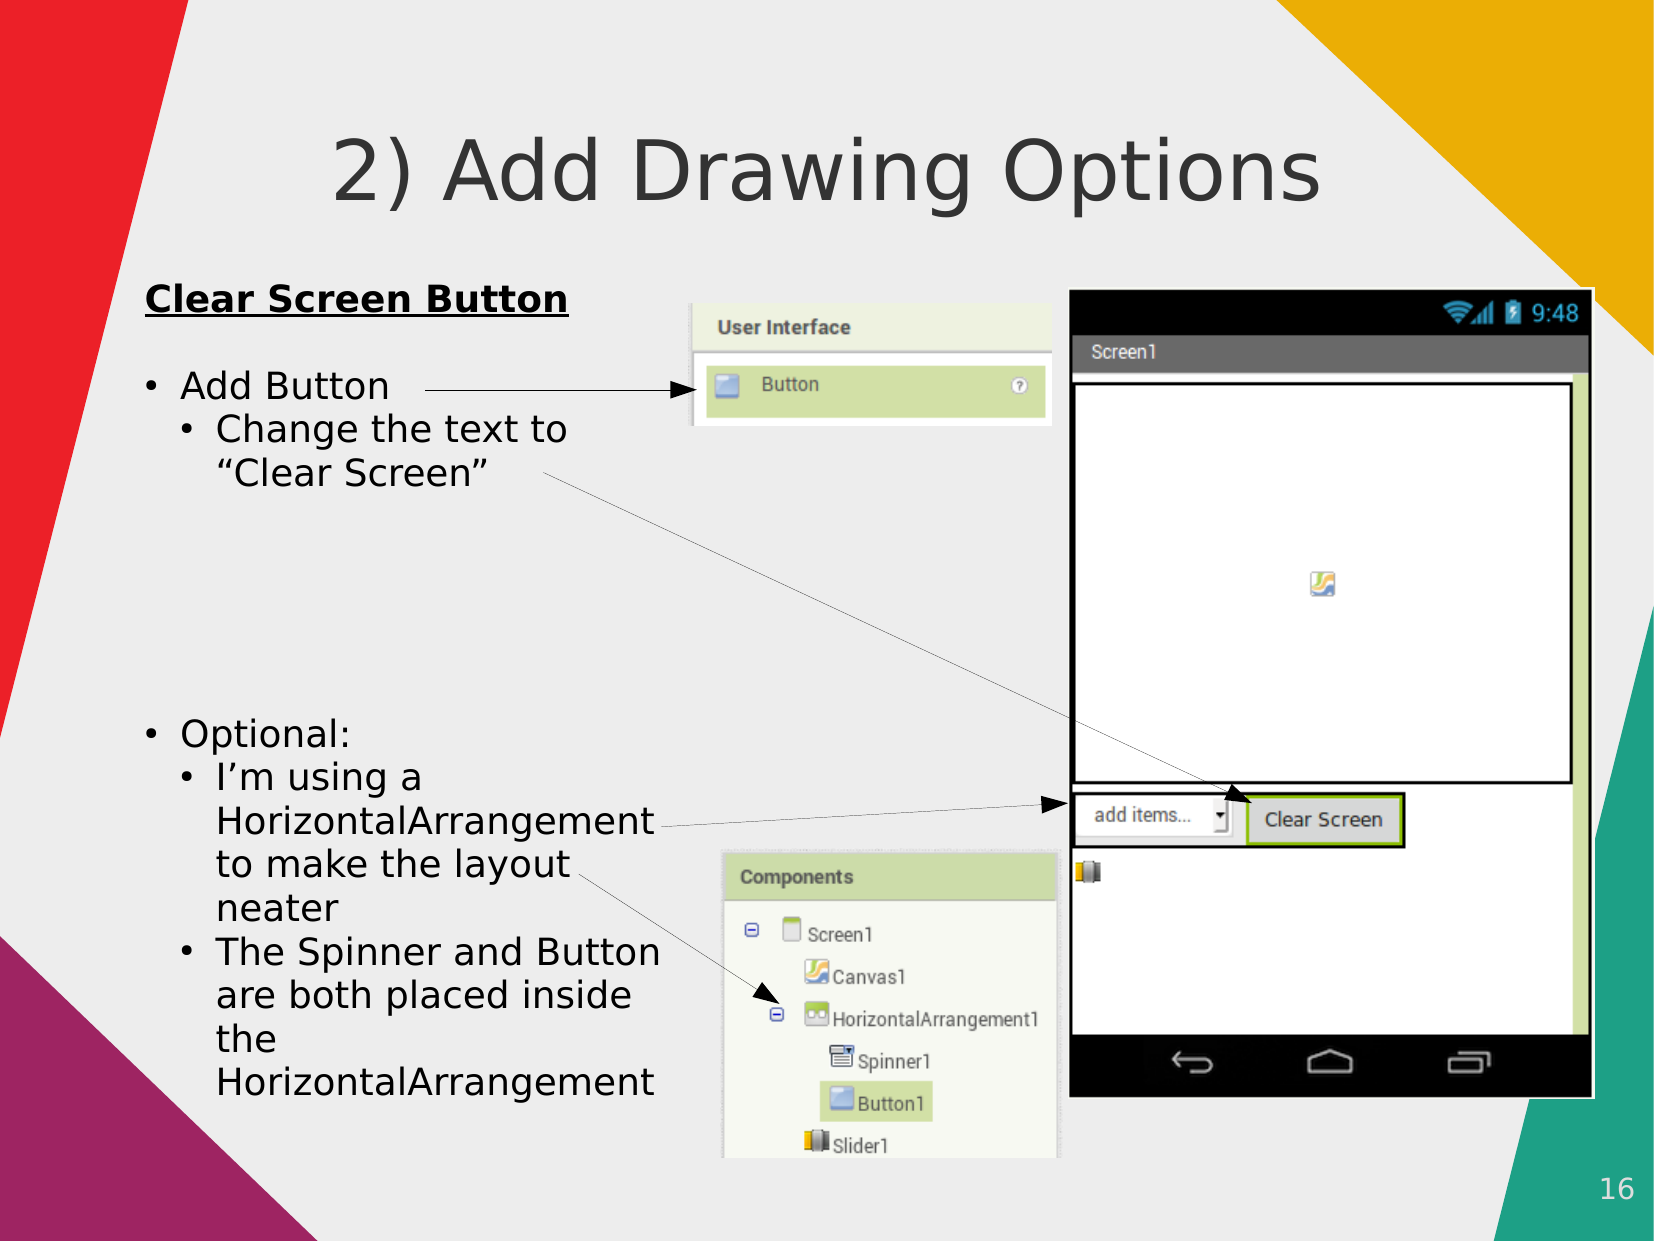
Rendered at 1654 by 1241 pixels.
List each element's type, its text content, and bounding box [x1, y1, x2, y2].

title 2) Add Drawing Options [114, 73, 1539, 271]
picture [1068, 287, 1595, 1099]
text_box Clear Screen Button Add Button Change the text to “Clear Screen” Optional: I’m using a HorizontalArrangement to make the layout neater The Spinner and Button are both placed inside the HorizontalArrangement [129, 270, 697, 1156]
picture [697, 303, 1052, 426]
picture [720, 848, 1063, 1158]
